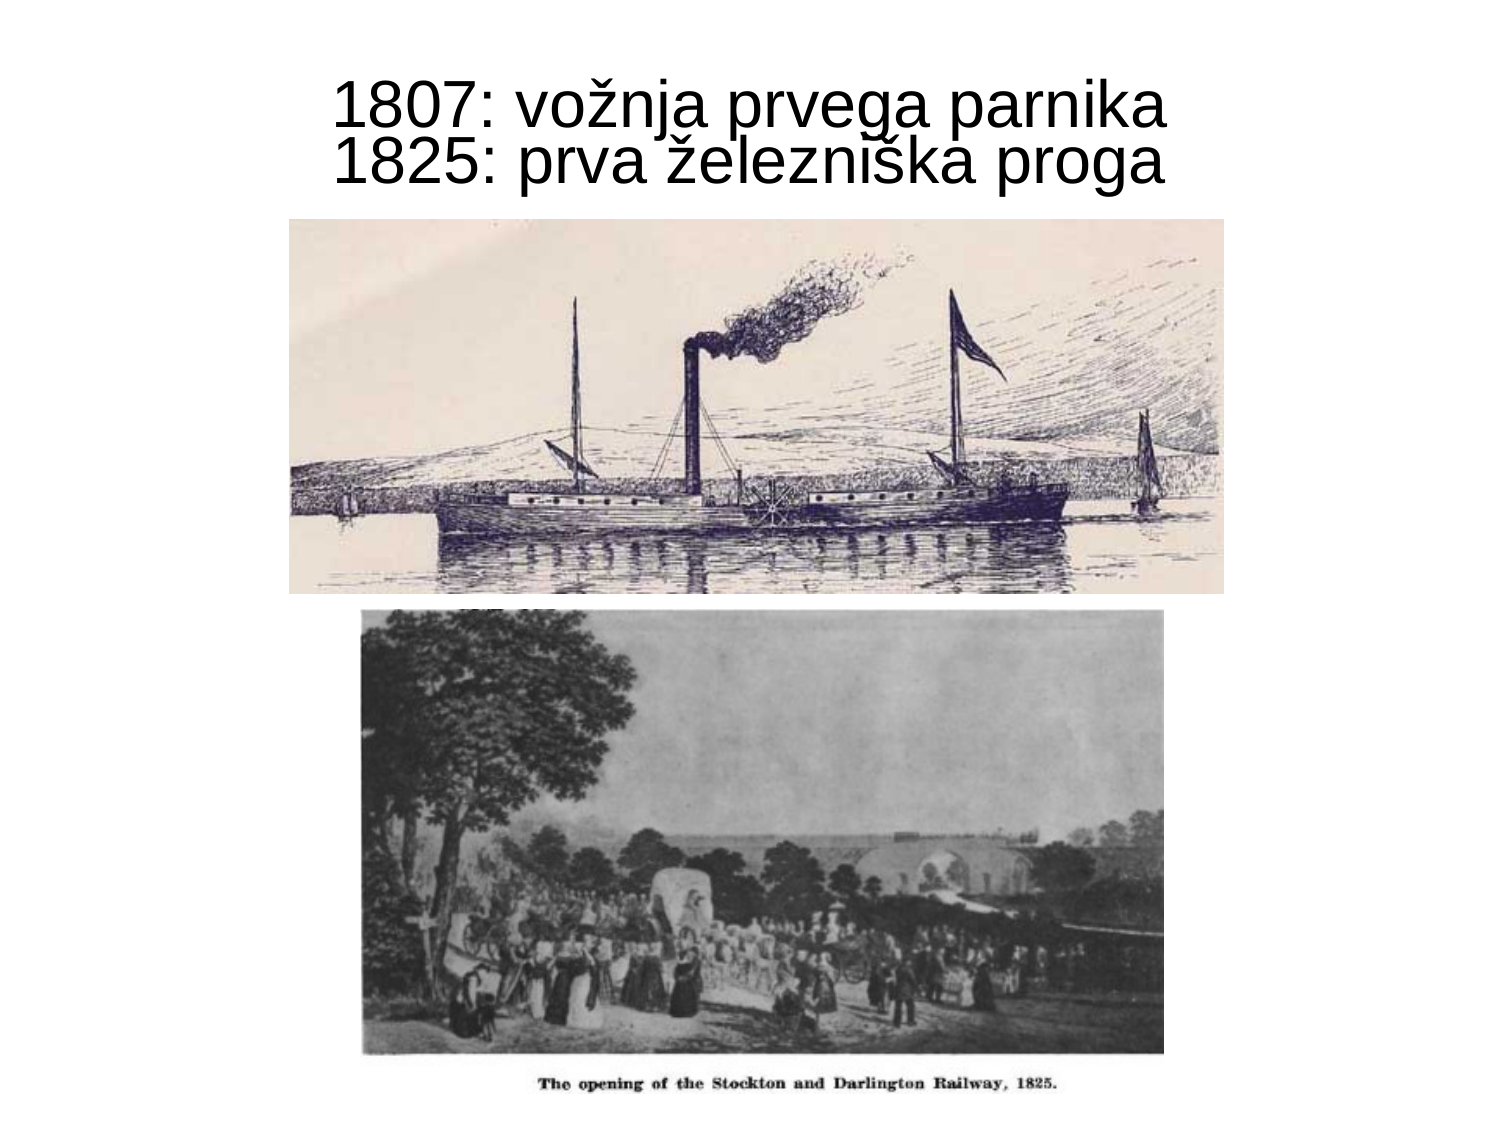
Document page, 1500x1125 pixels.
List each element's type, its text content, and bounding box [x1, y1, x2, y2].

picture [289, 249, 1224, 594]
picture [360, 609, 1164, 1094]
title 1807: vožnja prvega parnika 1825: prva železniška proga [75, 28, 1424, 249]
